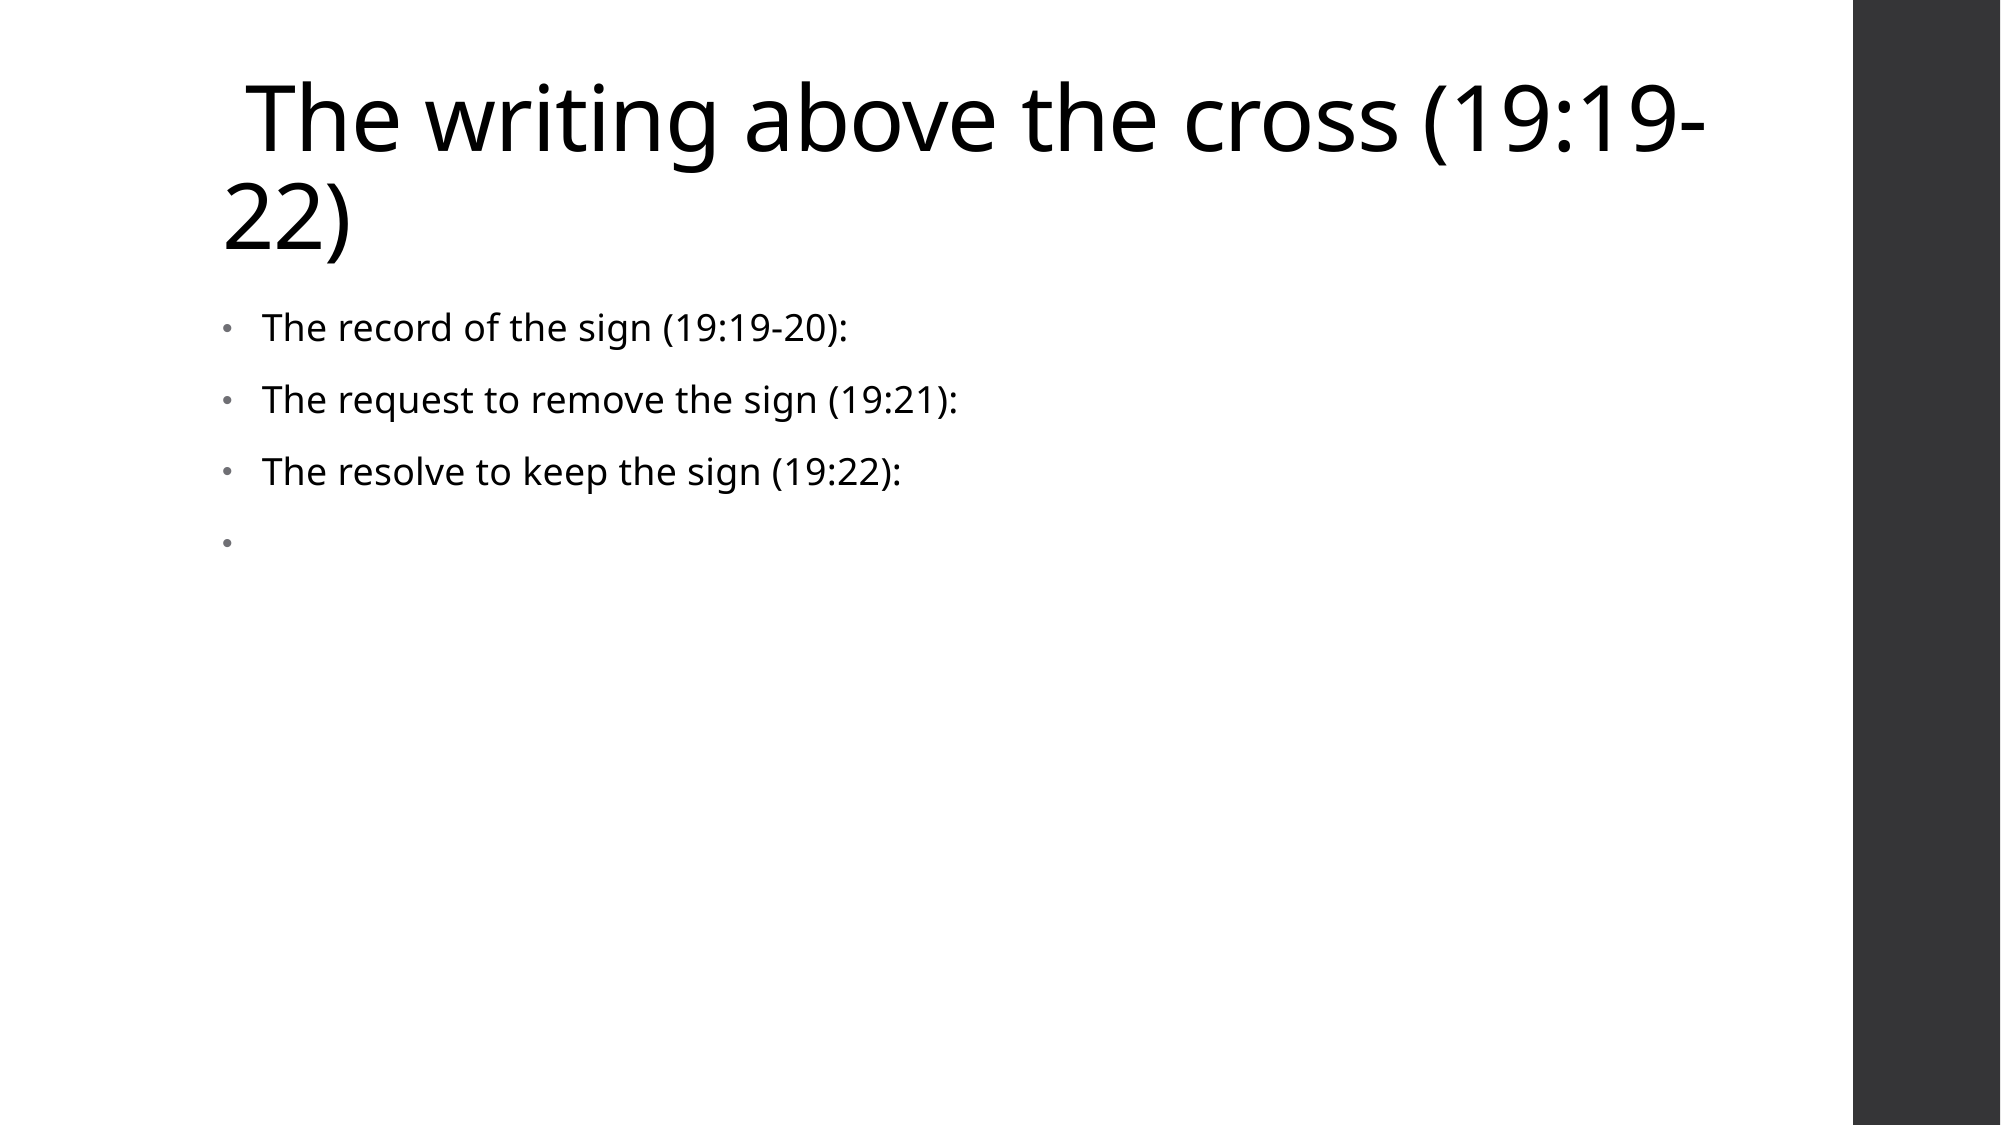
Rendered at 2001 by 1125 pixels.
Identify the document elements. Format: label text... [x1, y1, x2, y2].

list The record of the sign (19:19-20): The request to remove the sign (19:21): The resolve to keep the sign (19:22): [206, 299, 1617, 1014]
title The writing above the cross (19:19-22) [206, 60, 1797, 278]
